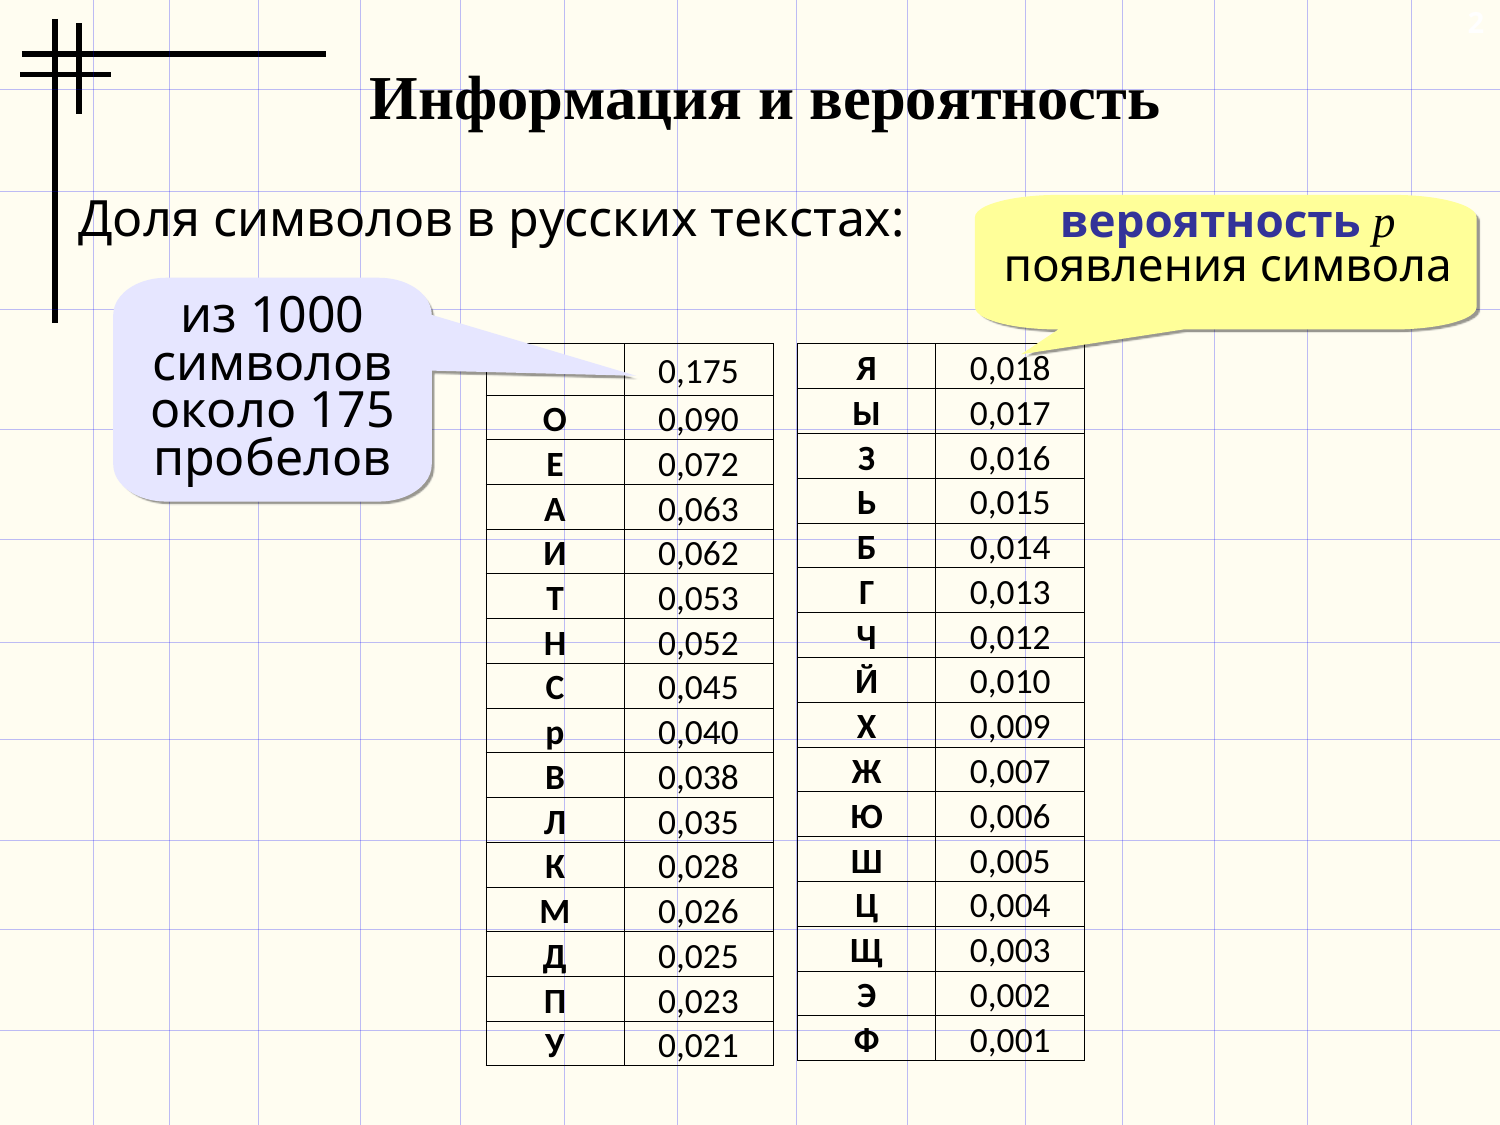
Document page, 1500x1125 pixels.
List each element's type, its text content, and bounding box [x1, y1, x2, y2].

table_cell 0,040 [625, 709, 773, 752]
table_cell В [487, 753, 624, 797]
table_cell 0,001 [936, 1016, 1084, 1060]
table_cell 0,072 [625, 440, 773, 484]
table_cell 0,053 [625, 574, 773, 618]
table_cell З [798, 434, 935, 478]
table_cell 0,017 [936, 389, 1084, 433]
text_box [974, 299, 1477, 355]
table_cell У [487, 1022, 624, 1065]
table_cell Т [487, 574, 624, 618]
table_cell 0,052 [625, 619, 773, 663]
table_cell Н [487, 619, 624, 663]
table_cell Ф [798, 1016, 935, 1060]
table_cell 0,012 [936, 613, 1084, 657]
table_cell 0,090 [625, 396, 773, 439]
text_box <номер> [1148, 0, 1499, 75]
table_cell 0,025 [625, 932, 773, 976]
table_cell М [487, 888, 624, 931]
table_cell 0,014 [936, 524, 1084, 567]
table_cell 0,016 [936, 434, 1084, 478]
table_cell Щ [798, 927, 935, 971]
table_cell С [487, 664, 624, 708]
table_cell 0,023 [625, 977, 773, 1021]
table_cell К [487, 843, 624, 887]
text_box из 1000 символов около 175 пробелов [113, 277, 637, 502]
table_cell 0,002 [936, 972, 1084, 1015]
table_cell О [487, 396, 624, 439]
table_cell Ы [798, 389, 935, 433]
table_header [487, 373, 624, 395]
table_cell 0,038 [625, 753, 773, 797]
table_cell 0,005 [936, 837, 1084, 881]
table_cell 0,009 [936, 703, 1084, 747]
table_cell 0,026 [625, 888, 773, 931]
table_cell Х [798, 703, 935, 747]
table_cell 0,013 [936, 568, 1084, 612]
table_cell Э [798, 972, 935, 1015]
text_box вероятность p появления символа [955, 195, 1500, 299]
table_cell 0,003 [936, 927, 1084, 971]
table_cell 0,045 [625, 664, 773, 708]
table_header Я [798, 344, 935, 388]
table_cell 0,063 [625, 485, 773, 529]
table_cell Д [487, 932, 624, 976]
table_cell 0,021 [625, 1022, 773, 1065]
table_cell Ч [798, 613, 935, 657]
table_cell Г [798, 568, 935, 612]
table_cell Ь [798, 479, 935, 523]
table_cell 0,007 [936, 748, 1084, 791]
table_cell А [487, 485, 624, 529]
text_box Доля символов в русских текстах: [63, 178, 1033, 255]
table_cell 0,028 [625, 843, 773, 887]
table_cell 0,015 [936, 479, 1084, 523]
table_cell р [487, 709, 624, 752]
table_cell 0,010 [936, 658, 1084, 702]
table_cell Й [798, 658, 935, 702]
table_header [533, 344, 624, 371]
table_cell Ю [798, 792, 935, 836]
table_cell Л [487, 798, 624, 842]
table_cell Ш [798, 837, 935, 881]
table_cell 0,004 [936, 882, 1084, 926]
table_cell 0,035 [625, 798, 773, 842]
table_cell Е [487, 440, 624, 484]
table_cell Б [798, 524, 935, 567]
table_cell 0,062 [625, 530, 773, 573]
table_header 0,018 [936, 344, 1084, 388]
table_cell Ц [798, 882, 935, 926]
table_cell 0,006 [936, 792, 1084, 836]
table_cell Ж [798, 748, 935, 791]
table_header 0,175 [625, 344, 773, 395]
table_cell И [487, 530, 624, 573]
table_cell П [487, 977, 624, 1021]
title Информация и вероятность [324, 49, 1426, 127]
